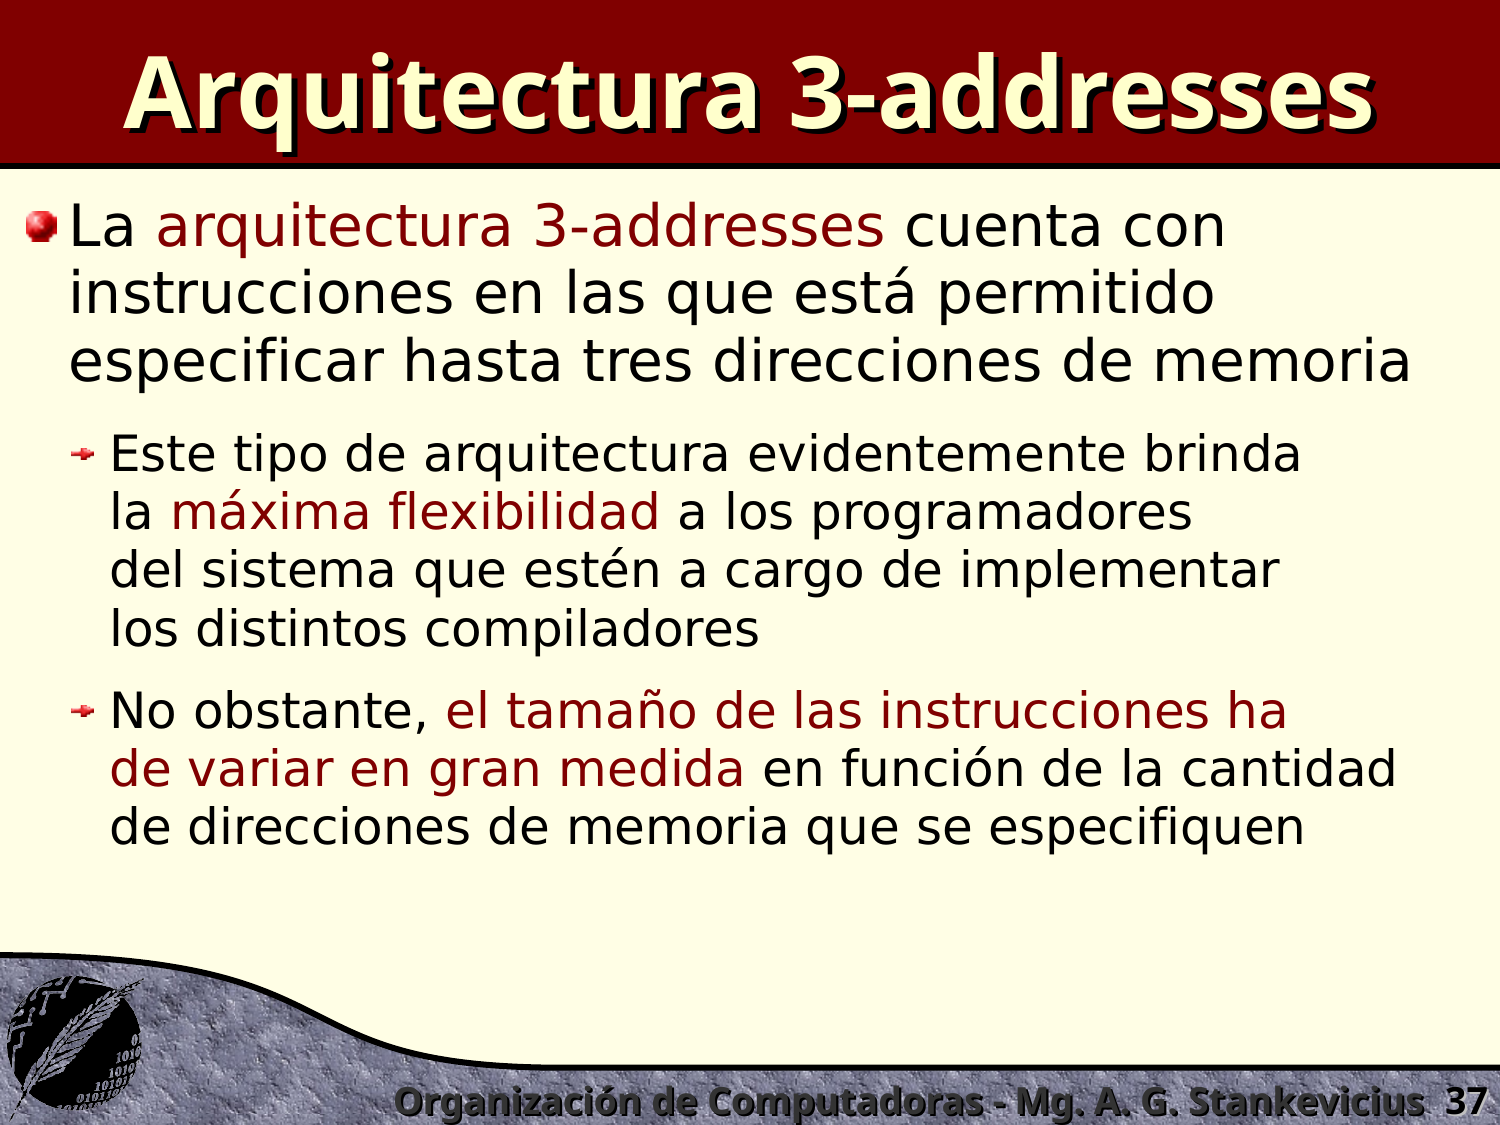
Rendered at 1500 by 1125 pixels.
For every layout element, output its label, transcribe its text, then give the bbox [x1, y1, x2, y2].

list La arquitectura 3-addresses cuenta con instrucciones en las que está permitido especificar hasta tres direcciones de memoria Este tipo de arquitectura evidentemente brinda la máxima flexibilidad a los programadores del sistema que estén a cargo de implementar los distintos compiladores No obstante, el tamaño de las instrucciones ha de variar en gran medida en función de la cantidad de direcciones de memoria que se especifiquen [11, 192, 1486, 935]
picture [802, 1100, 806, 1110]
picture [448, 1100, 455, 1110]
title Arquitectura 3-addresses [15, 5, 1485, 160]
picture [1058, 1100, 1065, 1110]
picture [0, 959, 1500, 1125]
